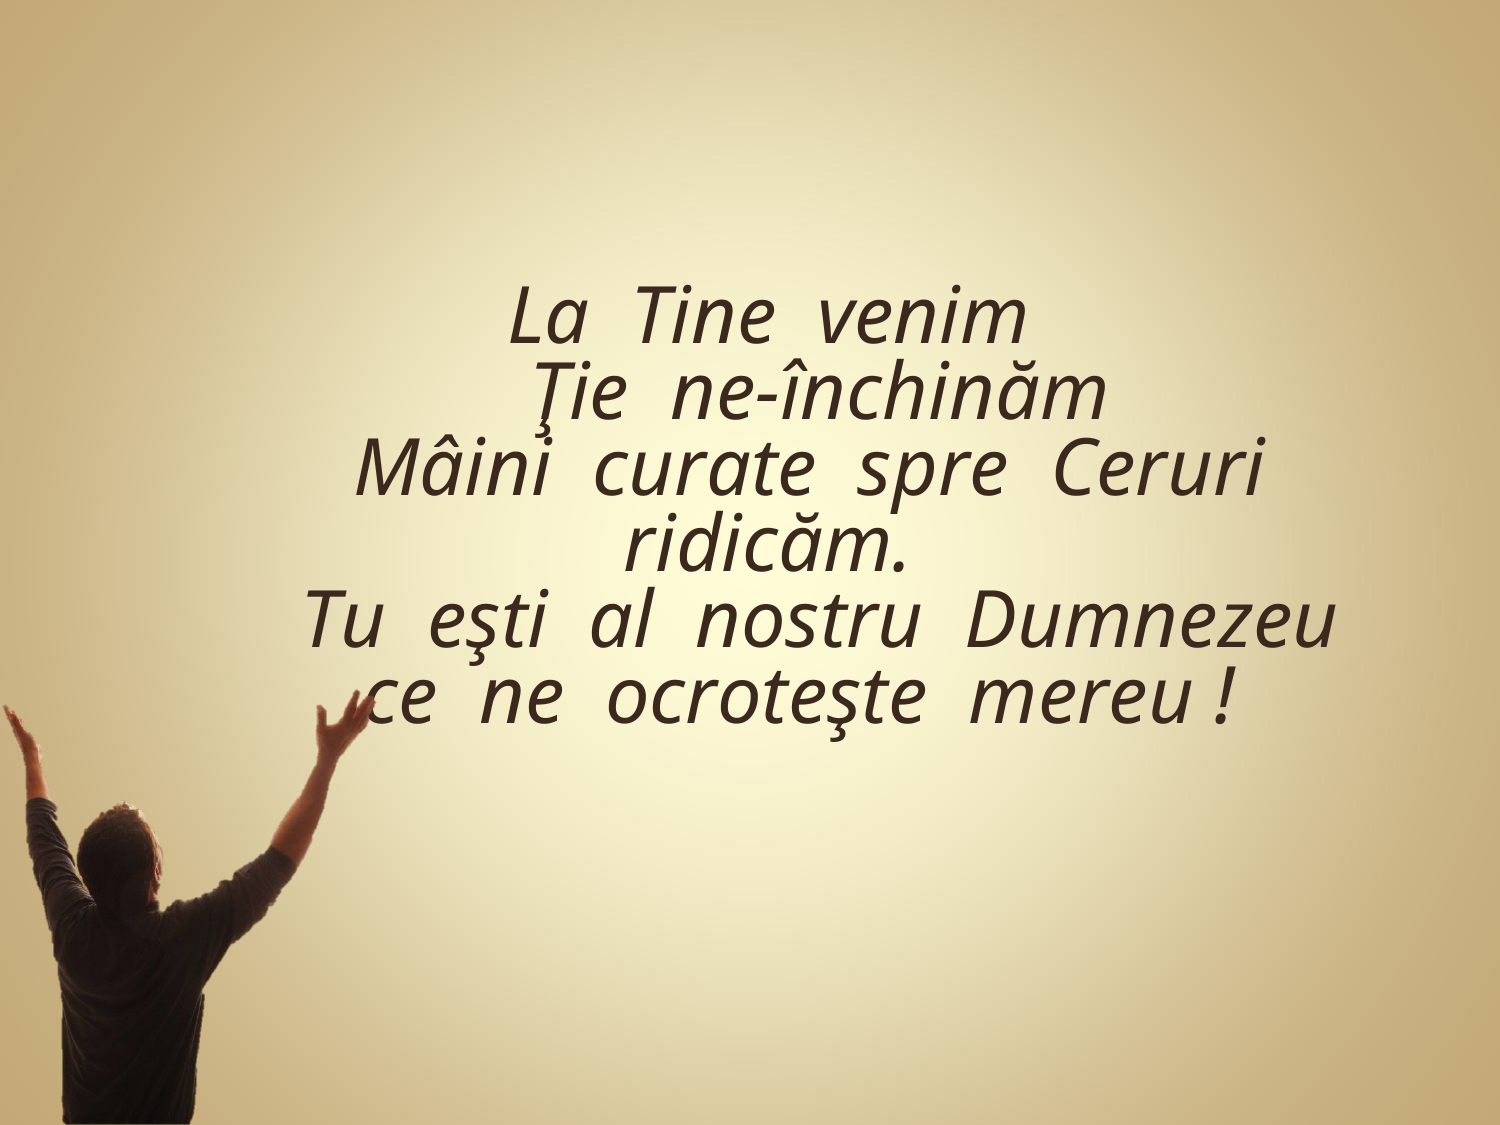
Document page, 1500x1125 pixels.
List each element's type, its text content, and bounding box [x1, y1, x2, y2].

picture [0, 0, 1500, 1125]
text_box La Tine venim Ţie ne-închinăm Mâini curate spre Ceruri ridicăm. Tu eşti al nostru Dumnezeu ce ne ocroteşte mereu ! [112, 274, 1425, 970]
